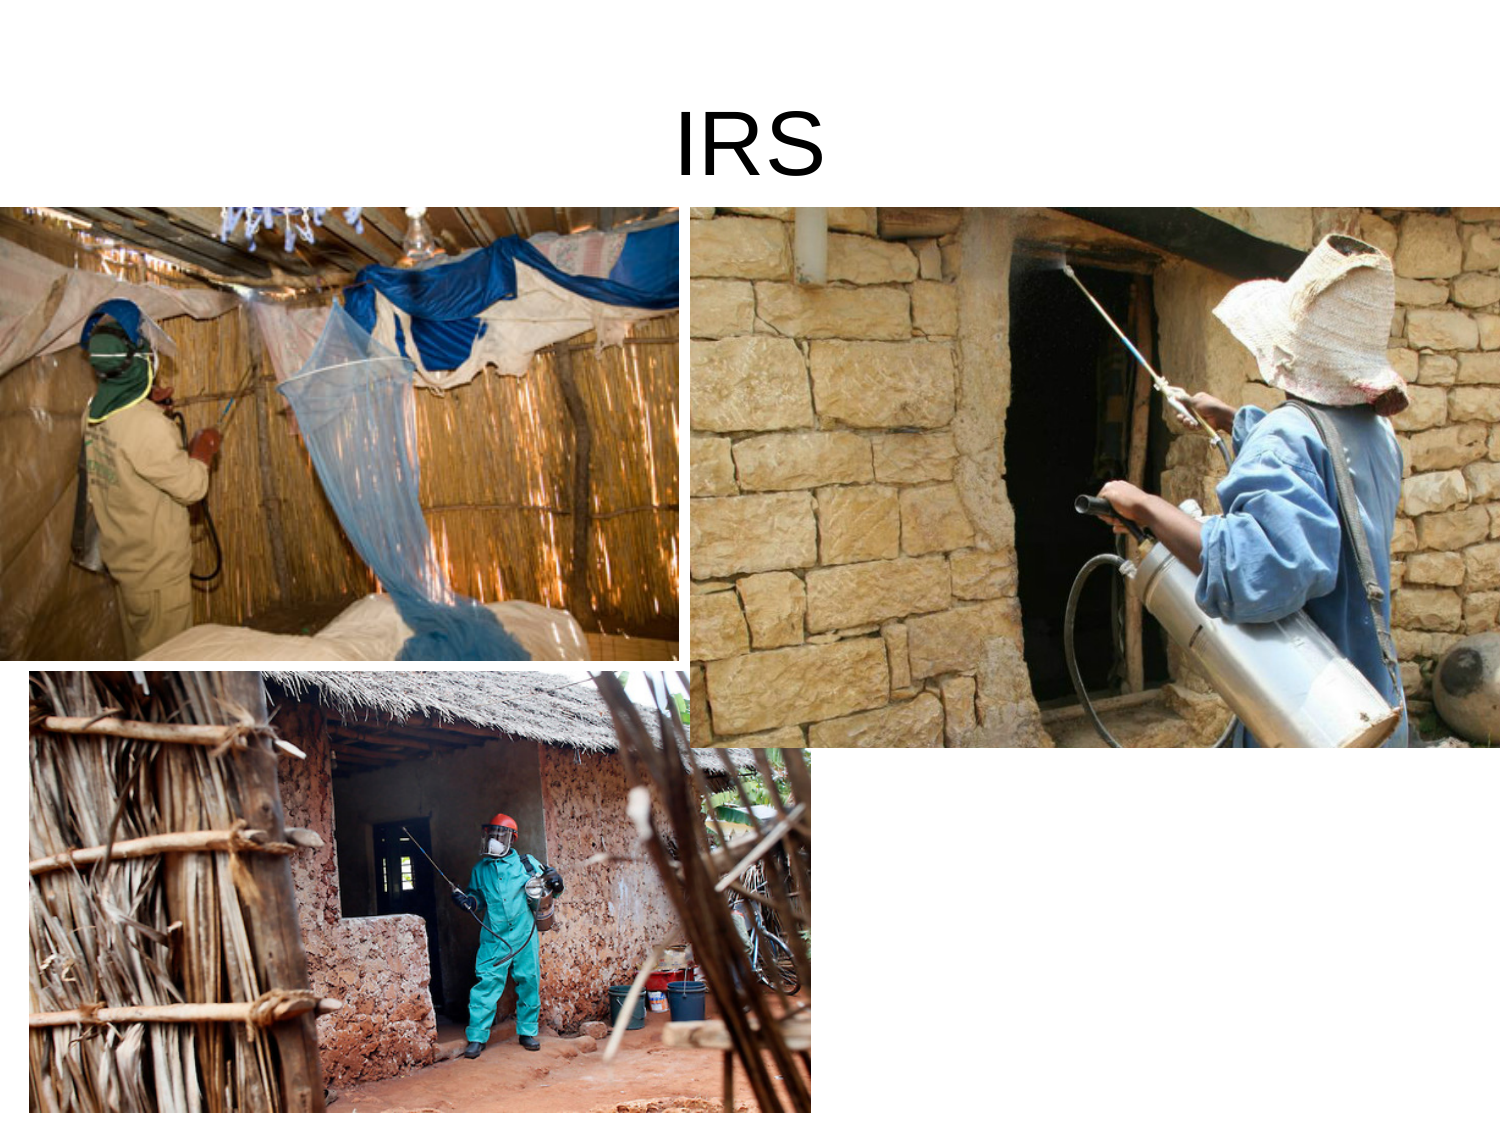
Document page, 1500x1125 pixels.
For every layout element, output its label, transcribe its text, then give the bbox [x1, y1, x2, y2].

picture [0, 207, 679, 661]
title IRS [75, 45, 1426, 233]
picture [29, 207, 1500, 1114]
